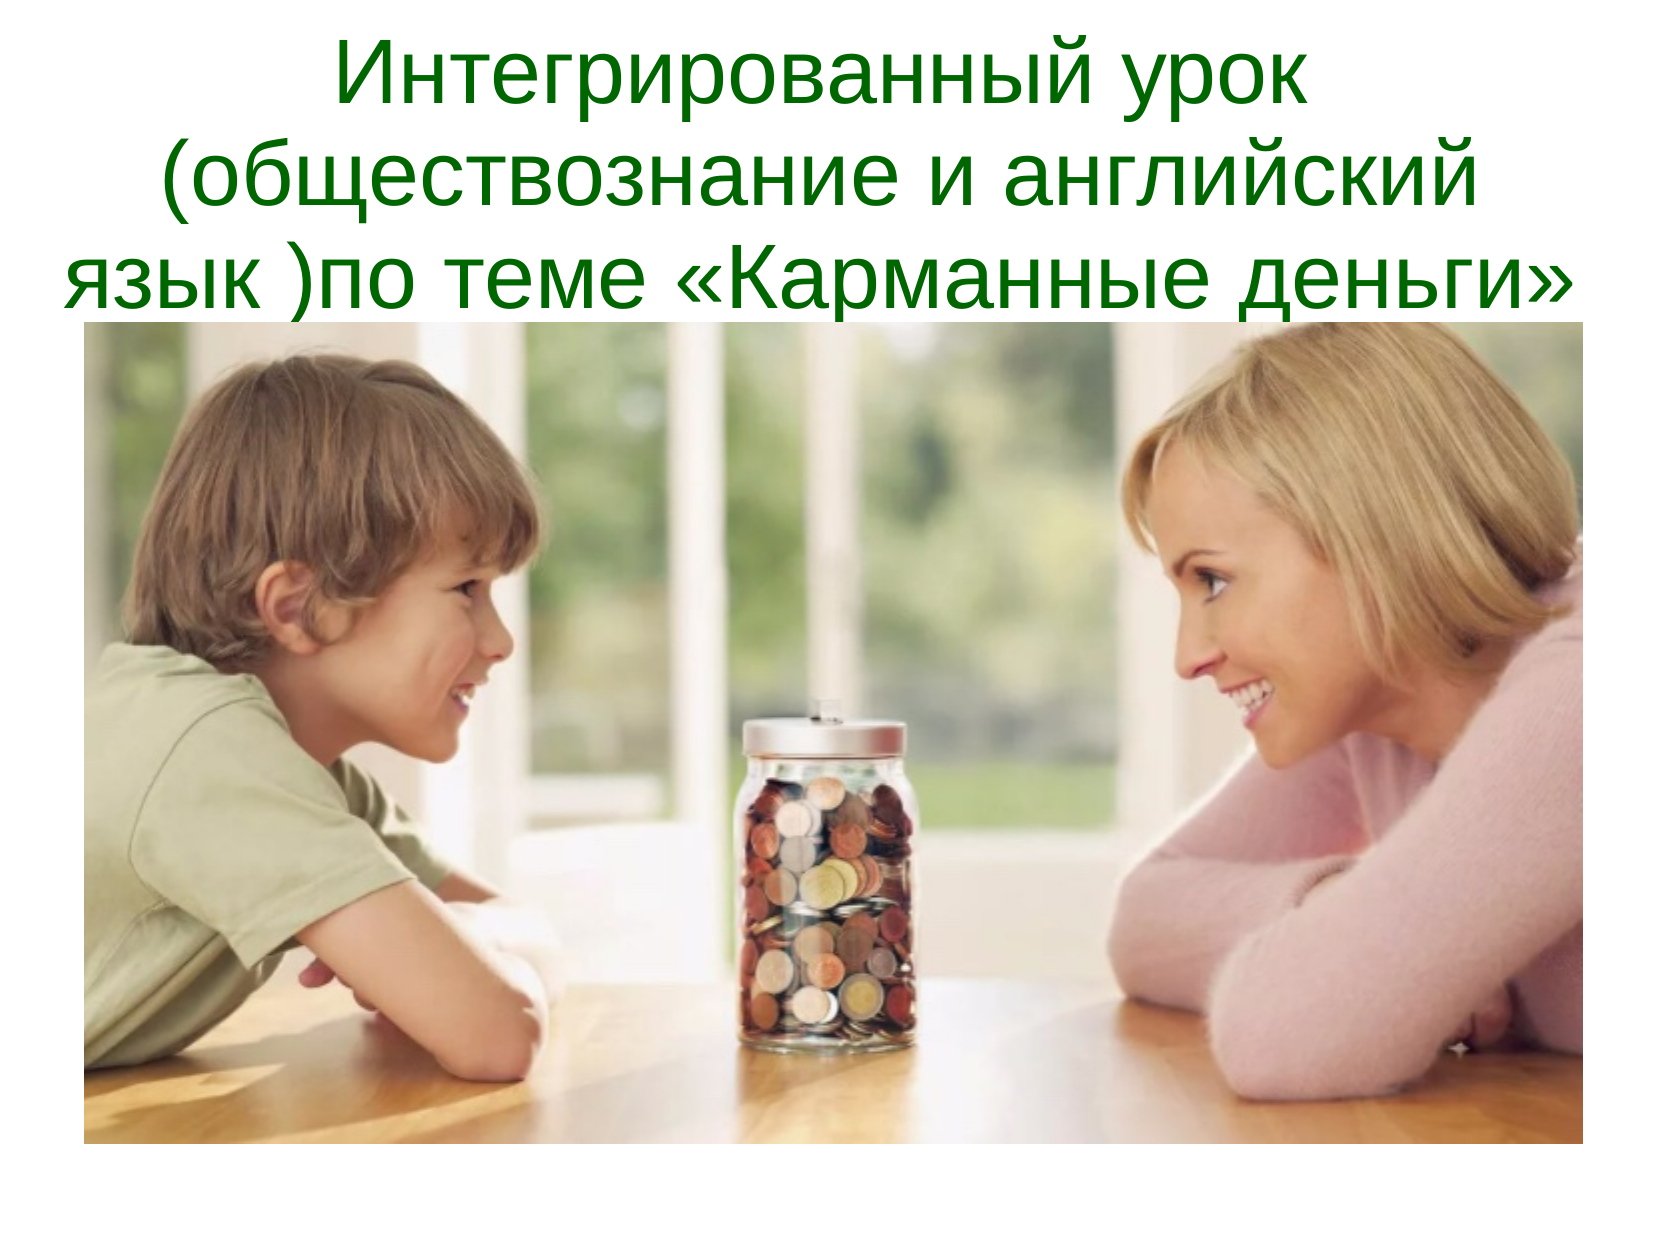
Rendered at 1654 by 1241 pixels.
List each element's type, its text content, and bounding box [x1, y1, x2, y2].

title Интегрированный урок (обществознание и английский язык )по теме «Карманные деньги» [11, 21, 1630, 328]
picture [84, 322, 1583, 1144]
